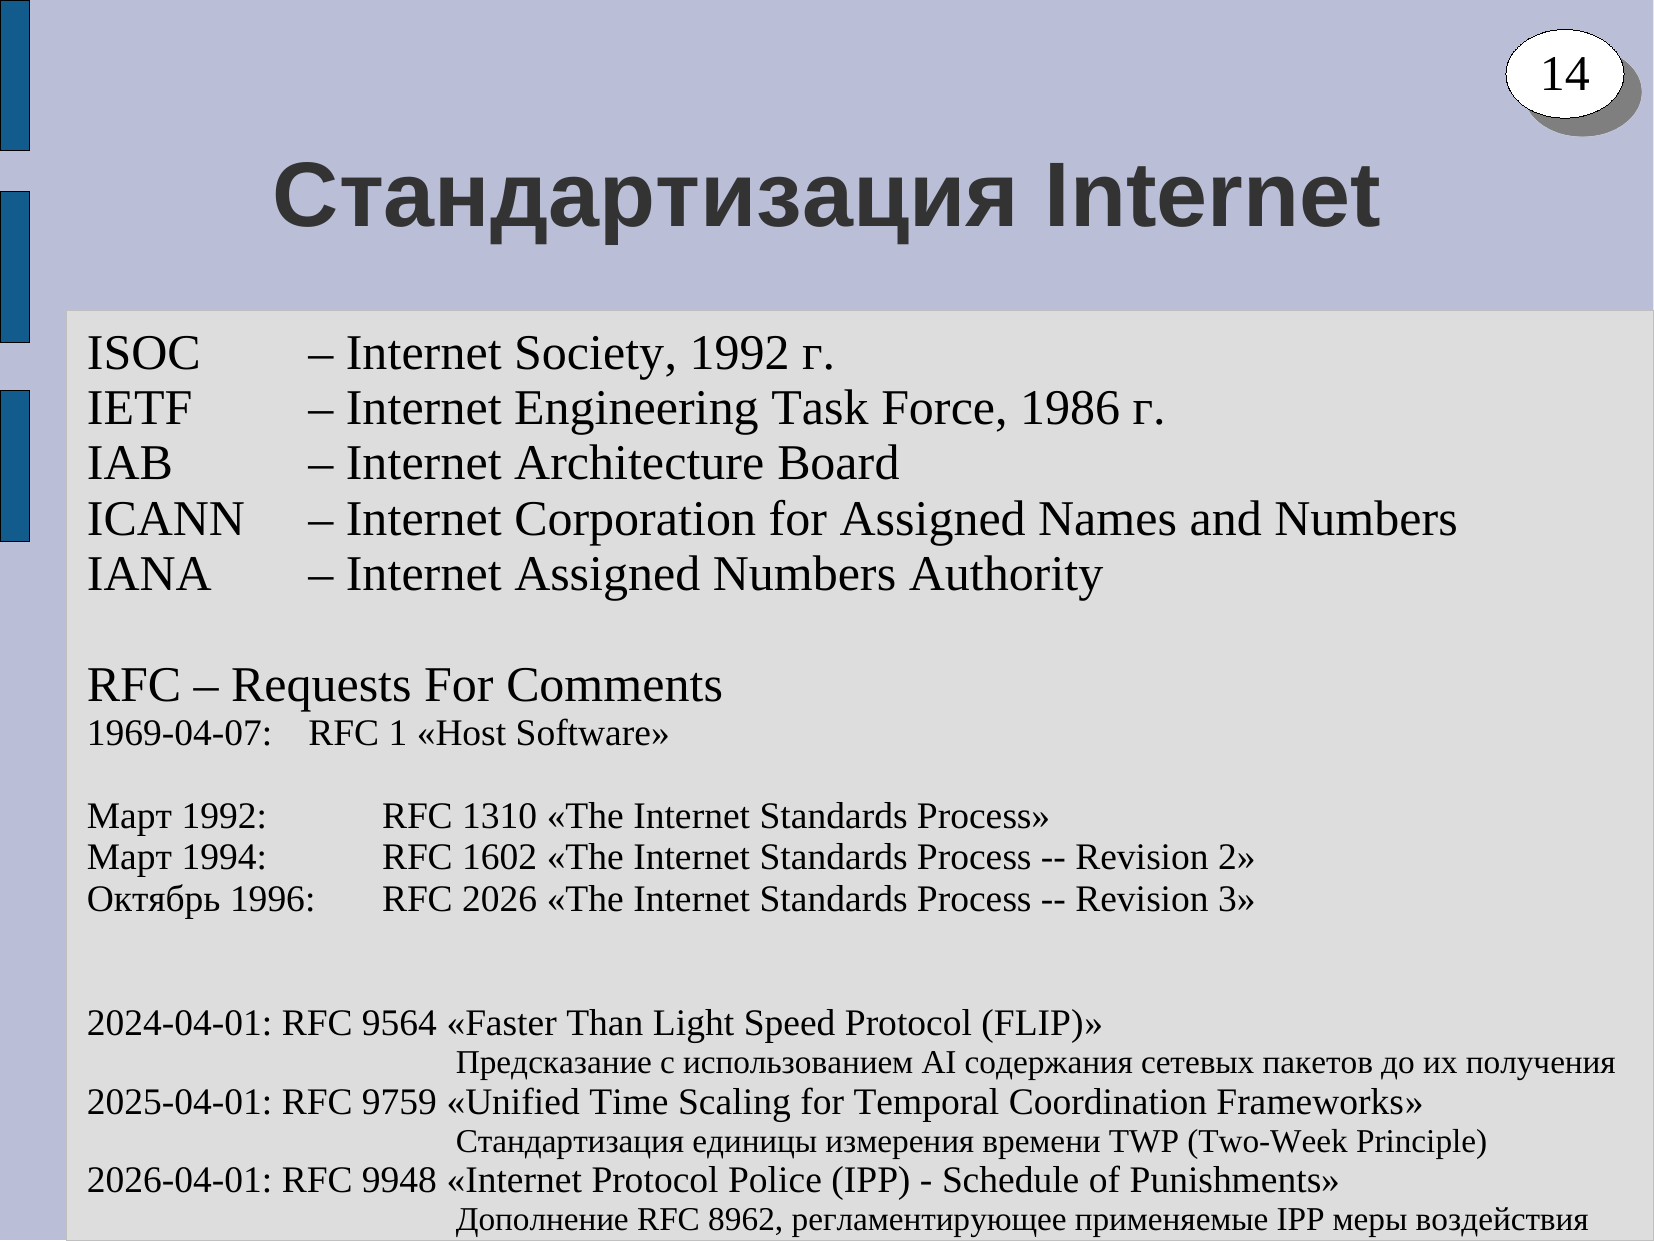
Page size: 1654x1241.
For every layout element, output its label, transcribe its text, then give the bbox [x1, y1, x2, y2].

title Стандартизация Internet [121, 91, 1534, 299]
text_box ISOC – Internet Society, 1992 г. IETF – Internet Engineering Task Force, 1986 г. IAB – Internet Architecture Board ICANN – Internet Corporation for Assigned Names and Numbers IANA – Internet Assigned Numbers Authority RFC – Requests For Comments 1969-04-07: RFC 1 «Host Software» Март 1992: RFC 1310 «The Internet Standards Process» Март 1994: RFC 1602 «The Internet Standards Process -- Revision 2» Октябрь 1996: RFC 2026 «The Internet Standards Process -- Revision 3» 2024-04-01: RFC 9564 «Faster Than Light Speed Protocol (FLIP)» Предсказание с использованием AI содержания сетевых пакетов до их получения 2025-04-01: RFC 9759 «Unified Time Scaling for Temporal Coordination Frameworks» Стандартизация единицы измерения времени TWP (Two-Week Principle) 2026-04-01: RFC 9948 «Internet Protocol Police (IPP) - Schedule of Punishments» Дополнение RFC 8962, регламентирующее применяемые IPP меры воздействия [86, 324, 1652, 1241]
text_box 14 [1505, 29, 1625, 119]
